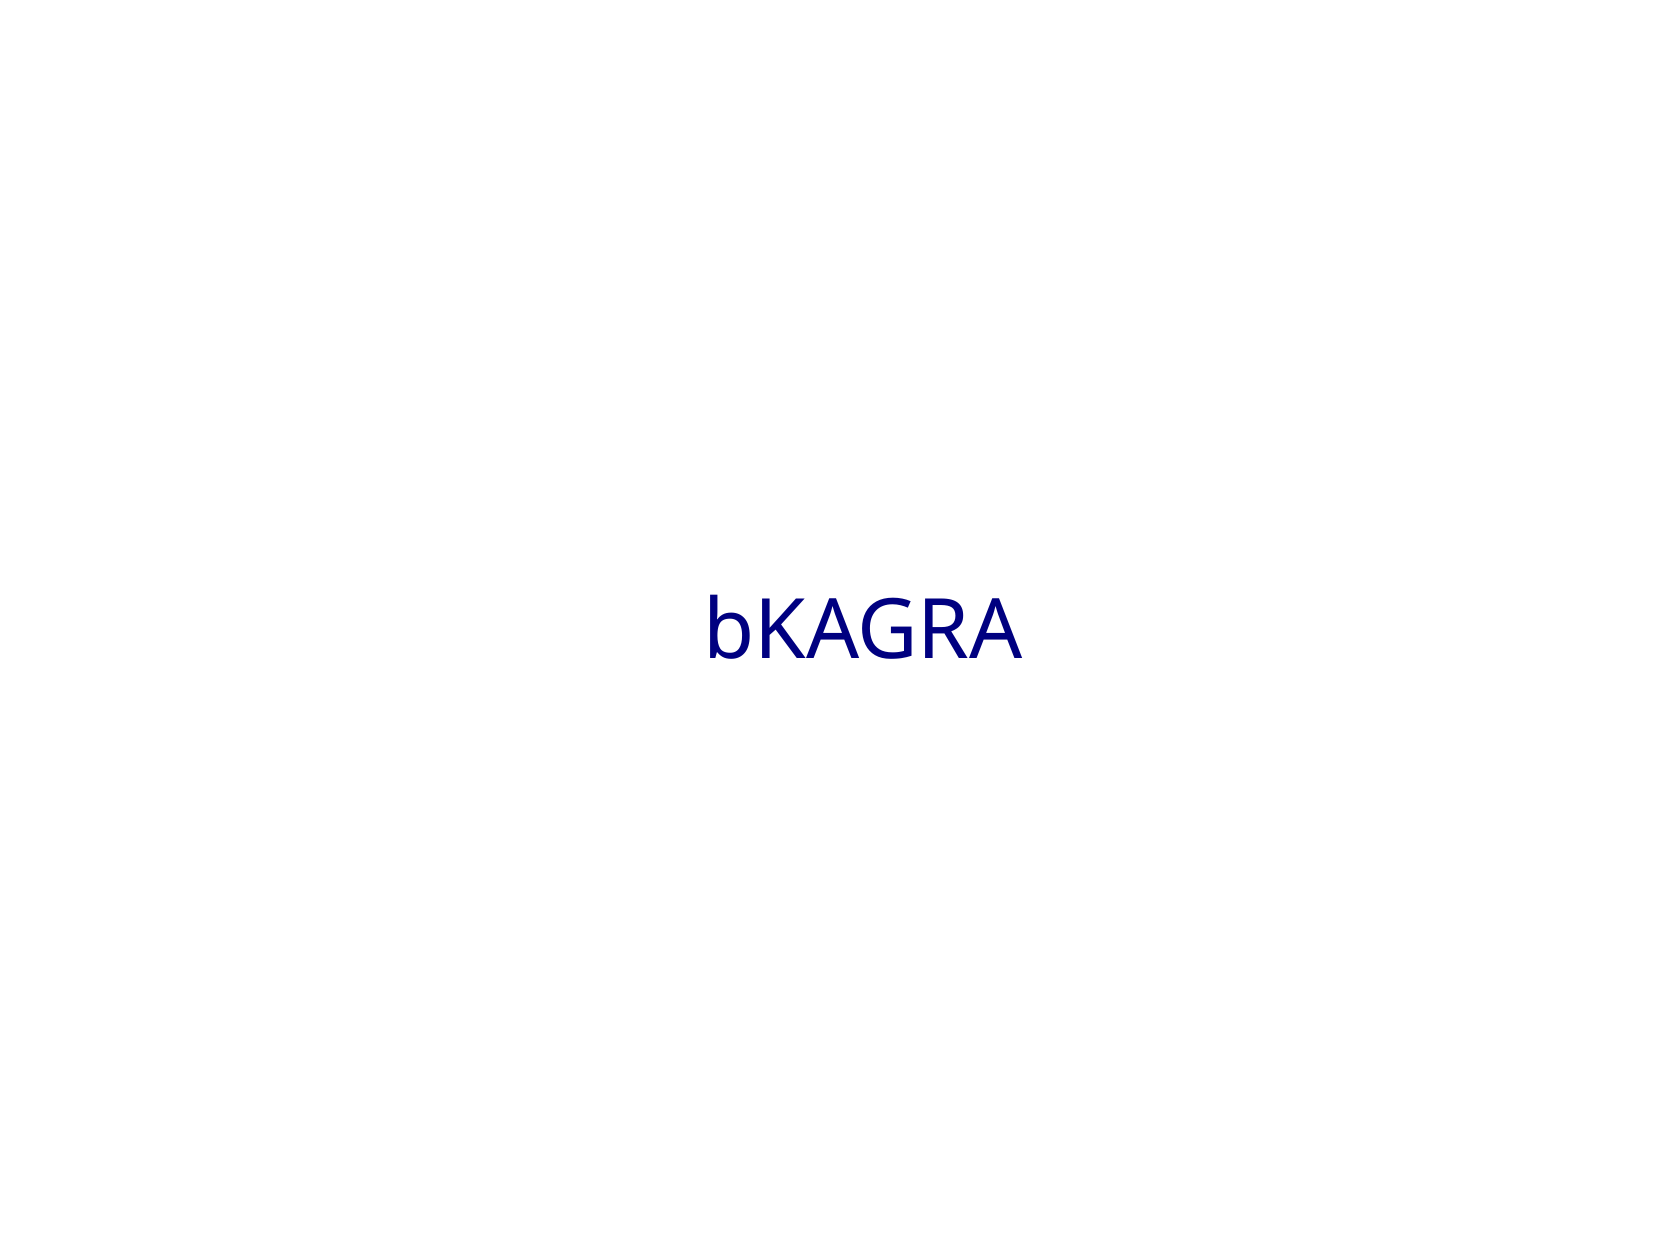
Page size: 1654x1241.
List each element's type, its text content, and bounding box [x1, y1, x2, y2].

text_box bKAGRA [688, 562, 1030, 678]
